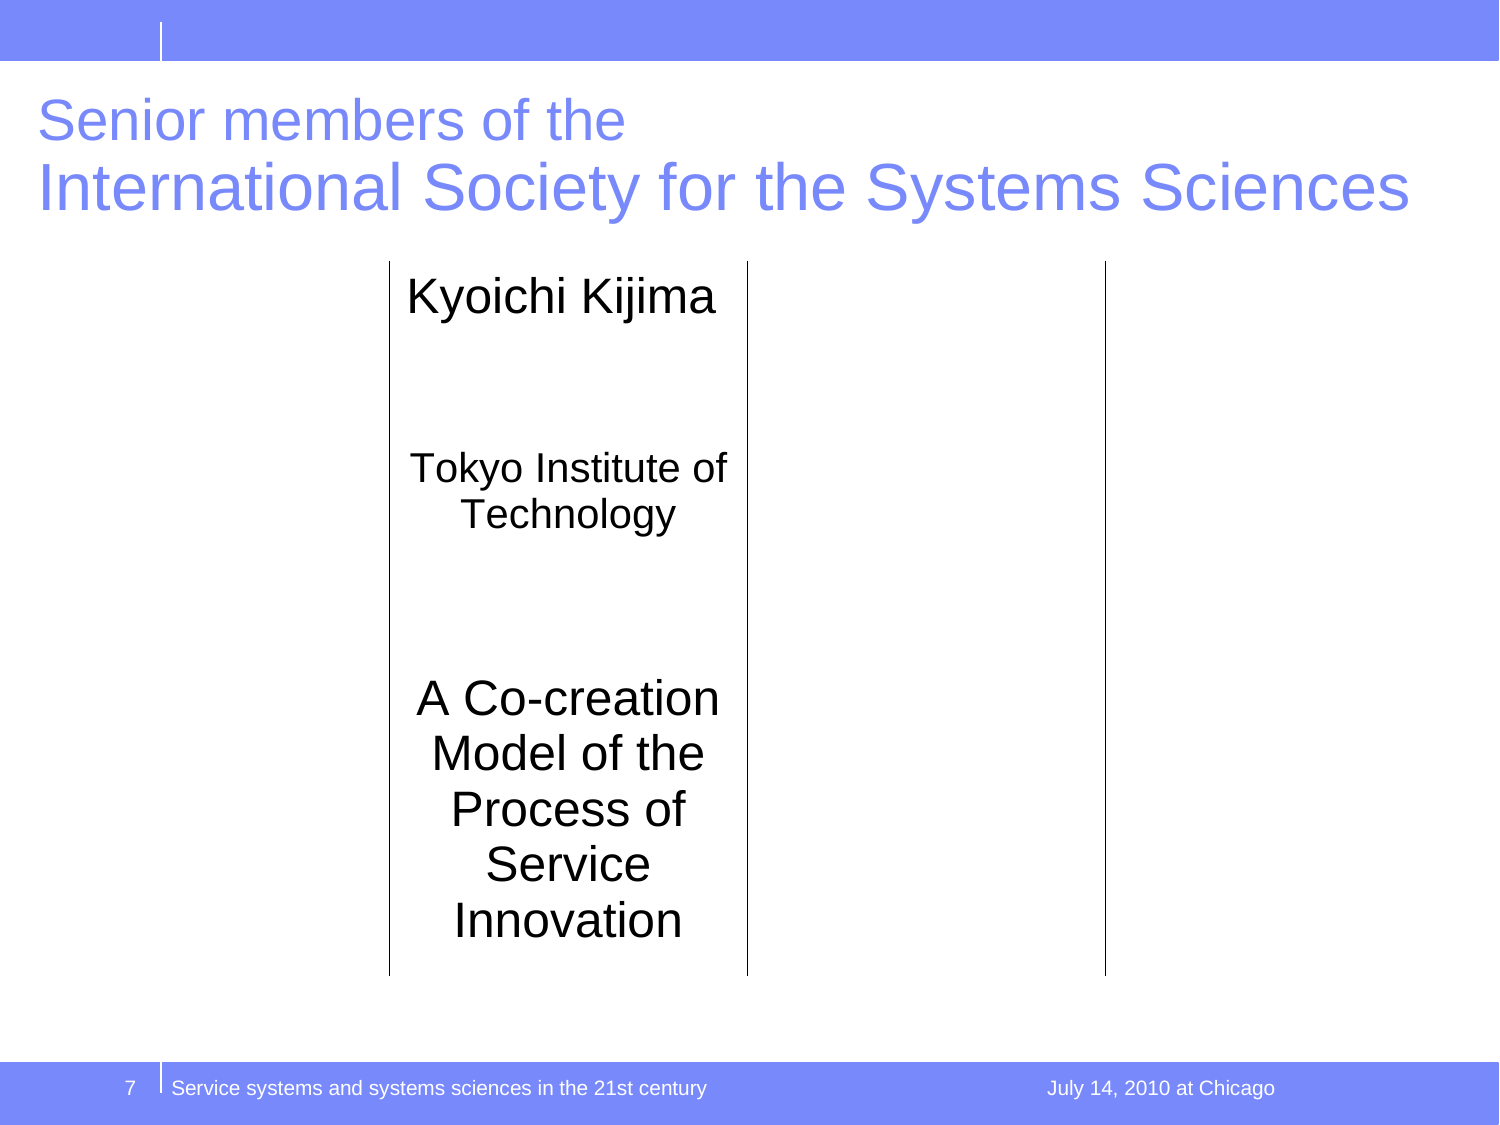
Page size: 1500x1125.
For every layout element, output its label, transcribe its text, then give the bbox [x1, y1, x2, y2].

title Senior members of the International Society for the Systems Sciences [37, 90, 1463, 225]
table_header [32, 261, 389, 437]
table_cell A Co-creation Model of the Process of Service Innovation [390, 663, 747, 976]
table_cell [32, 663, 389, 976]
table_cell Tokyo Institute of Technology [390, 437, 747, 663]
table_cell [32, 437, 389, 663]
table_cell [1106, 437, 1463, 663]
table_cell [748, 663, 1105, 976]
table_header Kyoichi Kijima [390, 261, 747, 437]
table_header [748, 261, 1105, 437]
table_cell [1106, 663, 1463, 976]
table_cell [748, 437, 1105, 663]
table_header [1106, 261, 1463, 437]
